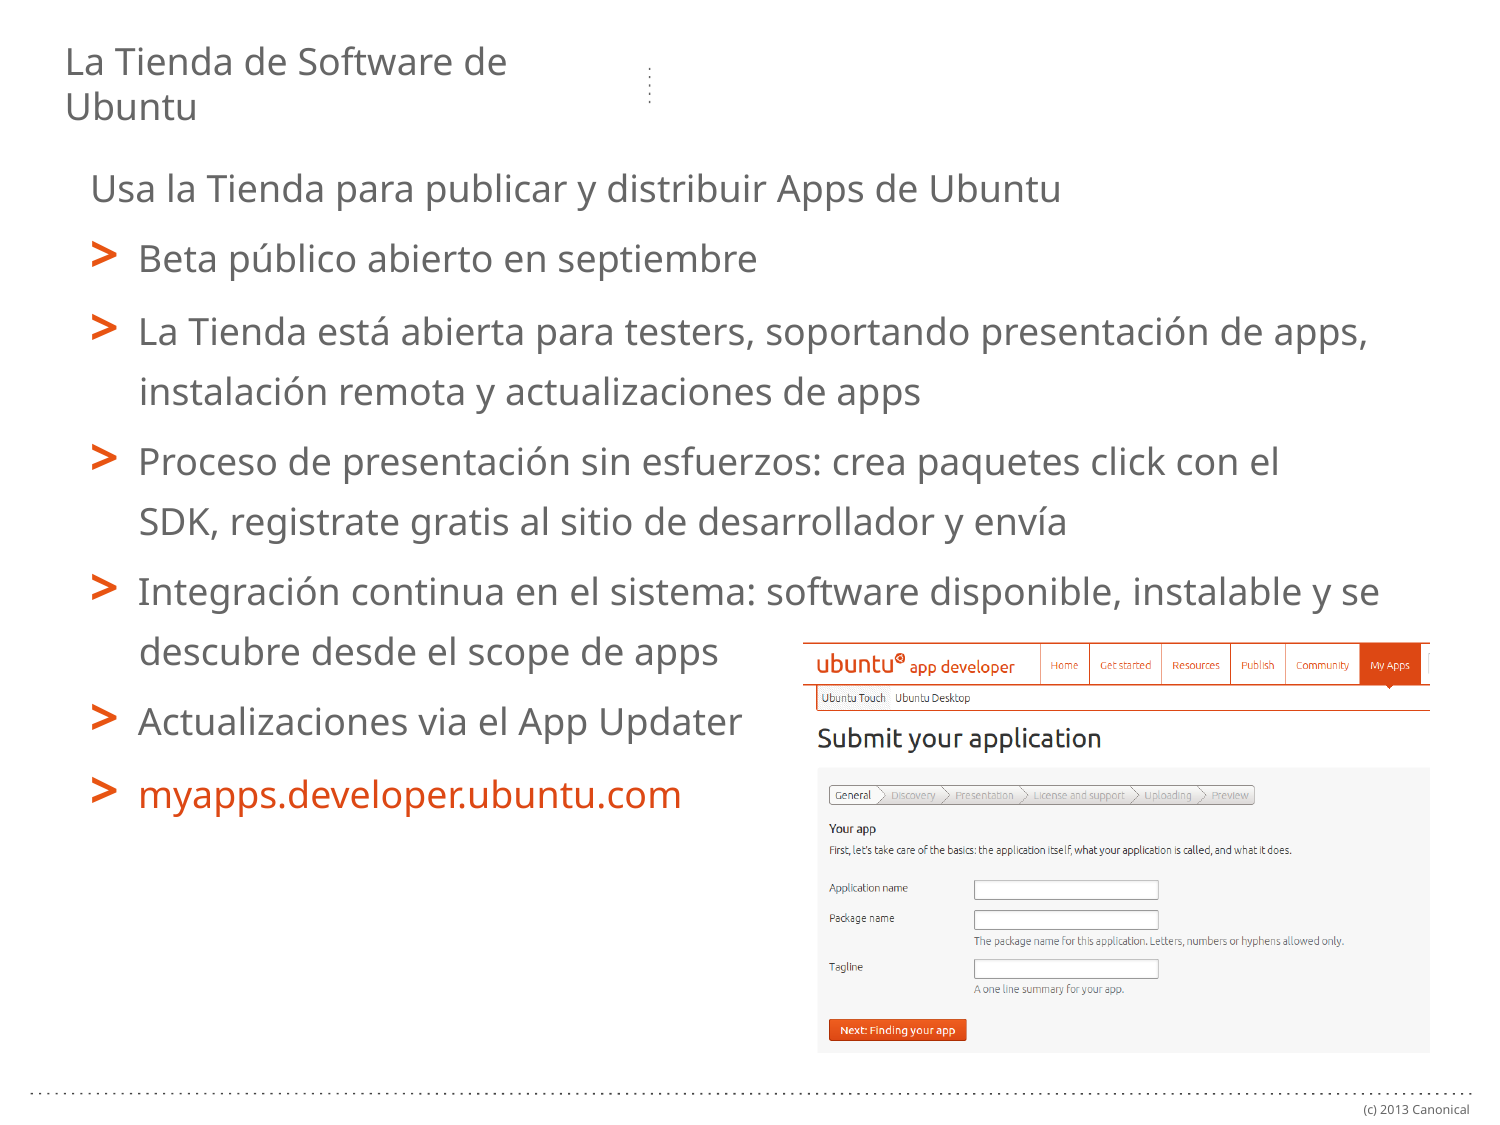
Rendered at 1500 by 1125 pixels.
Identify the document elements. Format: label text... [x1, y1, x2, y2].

picture [803, 637, 1430, 1053]
list Usa la Tienda para publicar y distribuir Apps de Ubuntu > Beta público abierto en septiembre > La Tienda está abierta para testers, soportando presentación de apps, instalación remota y actualizaciones de apps > Proceso de presentación sin esfuerzos: crea paquetes click con el SDK, registrate gratis al sitio de desarrollador y envía > Integración continua en el sistema: software disponible, instalable y se descubre desde el scope de apps > Actualizaciones via el App Updater > myapps.developer.ubuntu.com [75, 150, 1425, 1019]
title La Tienda de Software de Ubuntu [49, 53, 650, 114]
text_box (c) 2013 Canonical [19, 1099, 1485, 1119]
